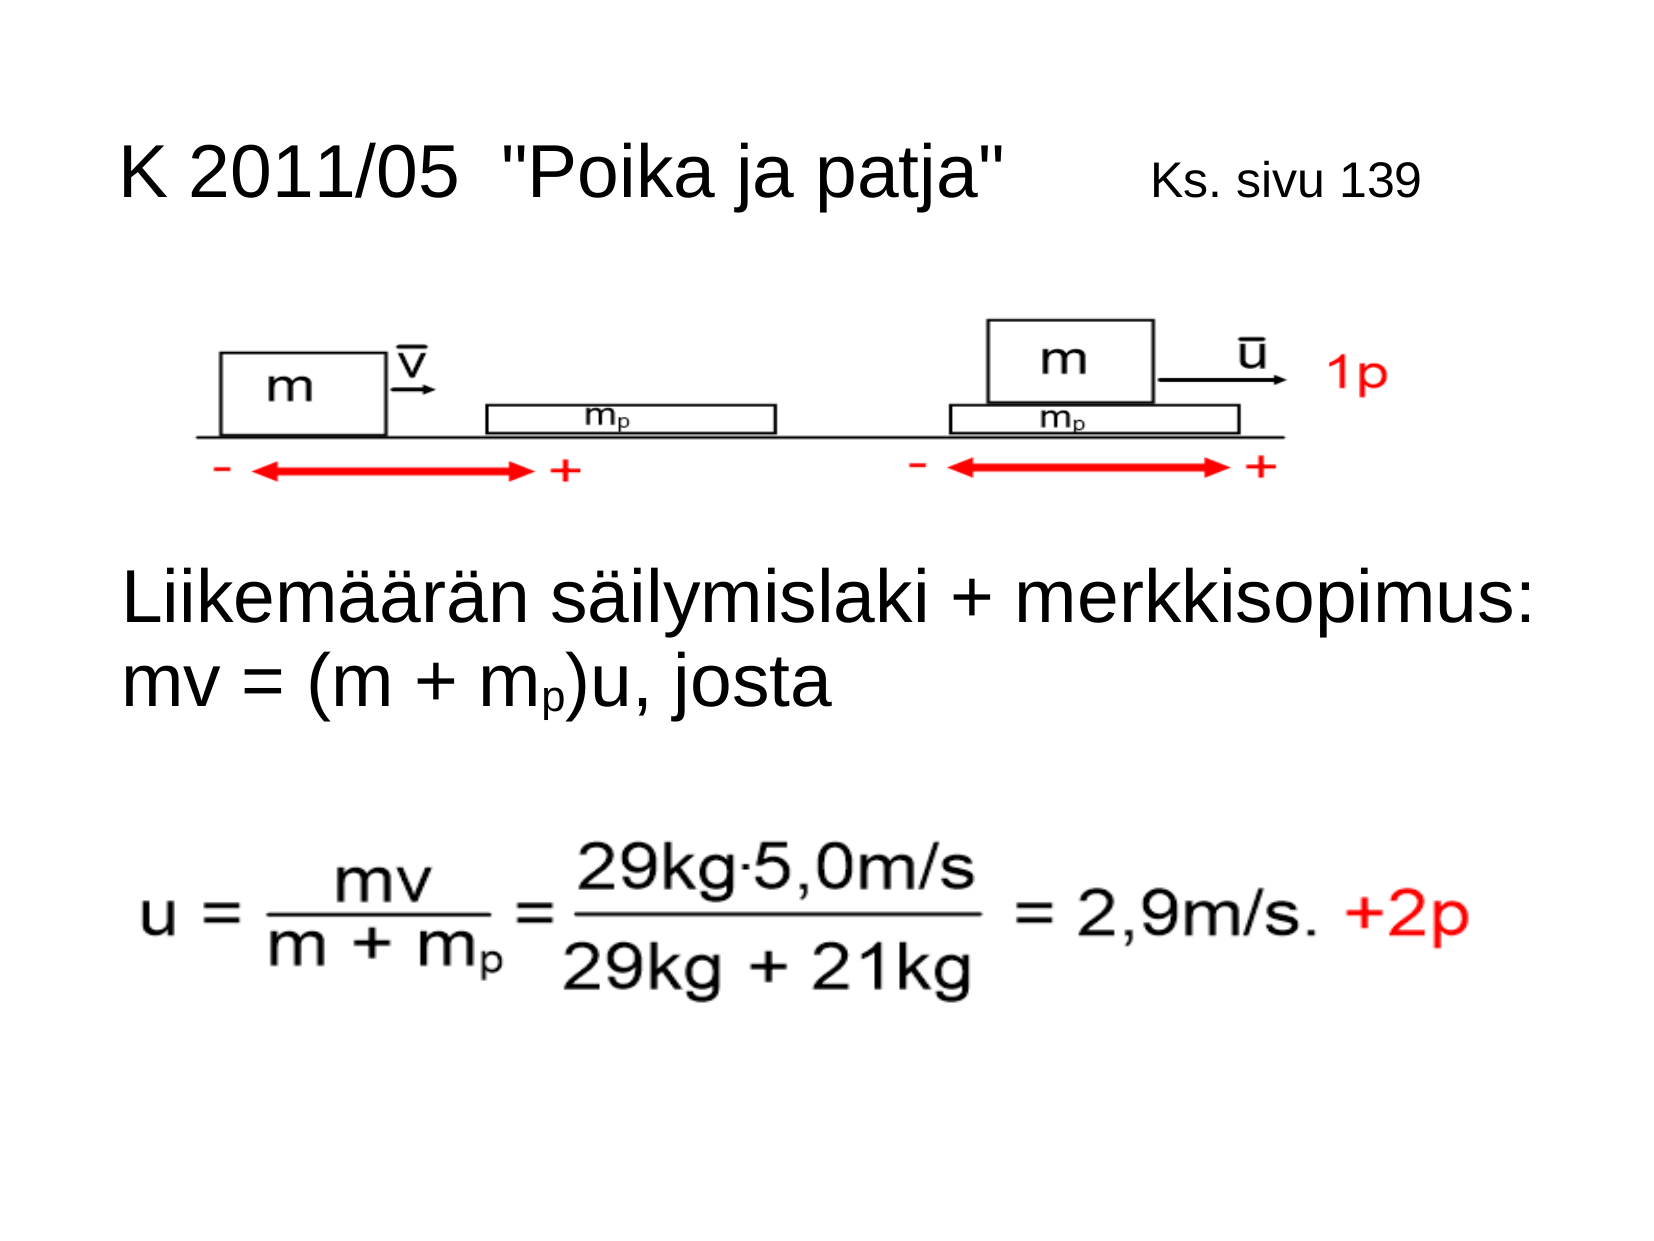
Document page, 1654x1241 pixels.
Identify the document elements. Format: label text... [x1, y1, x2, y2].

picture [107, 271, 1453, 539]
picture [77, 779, 1642, 1022]
text_box K 2011/05 "Poika ja patja" Ks. sivu 139 [103, 118, 1441, 217]
text_box Liikemäärän säilymislaki + merkkisopimus: mv = (m + mp)u, josta [106, 543, 1595, 779]
